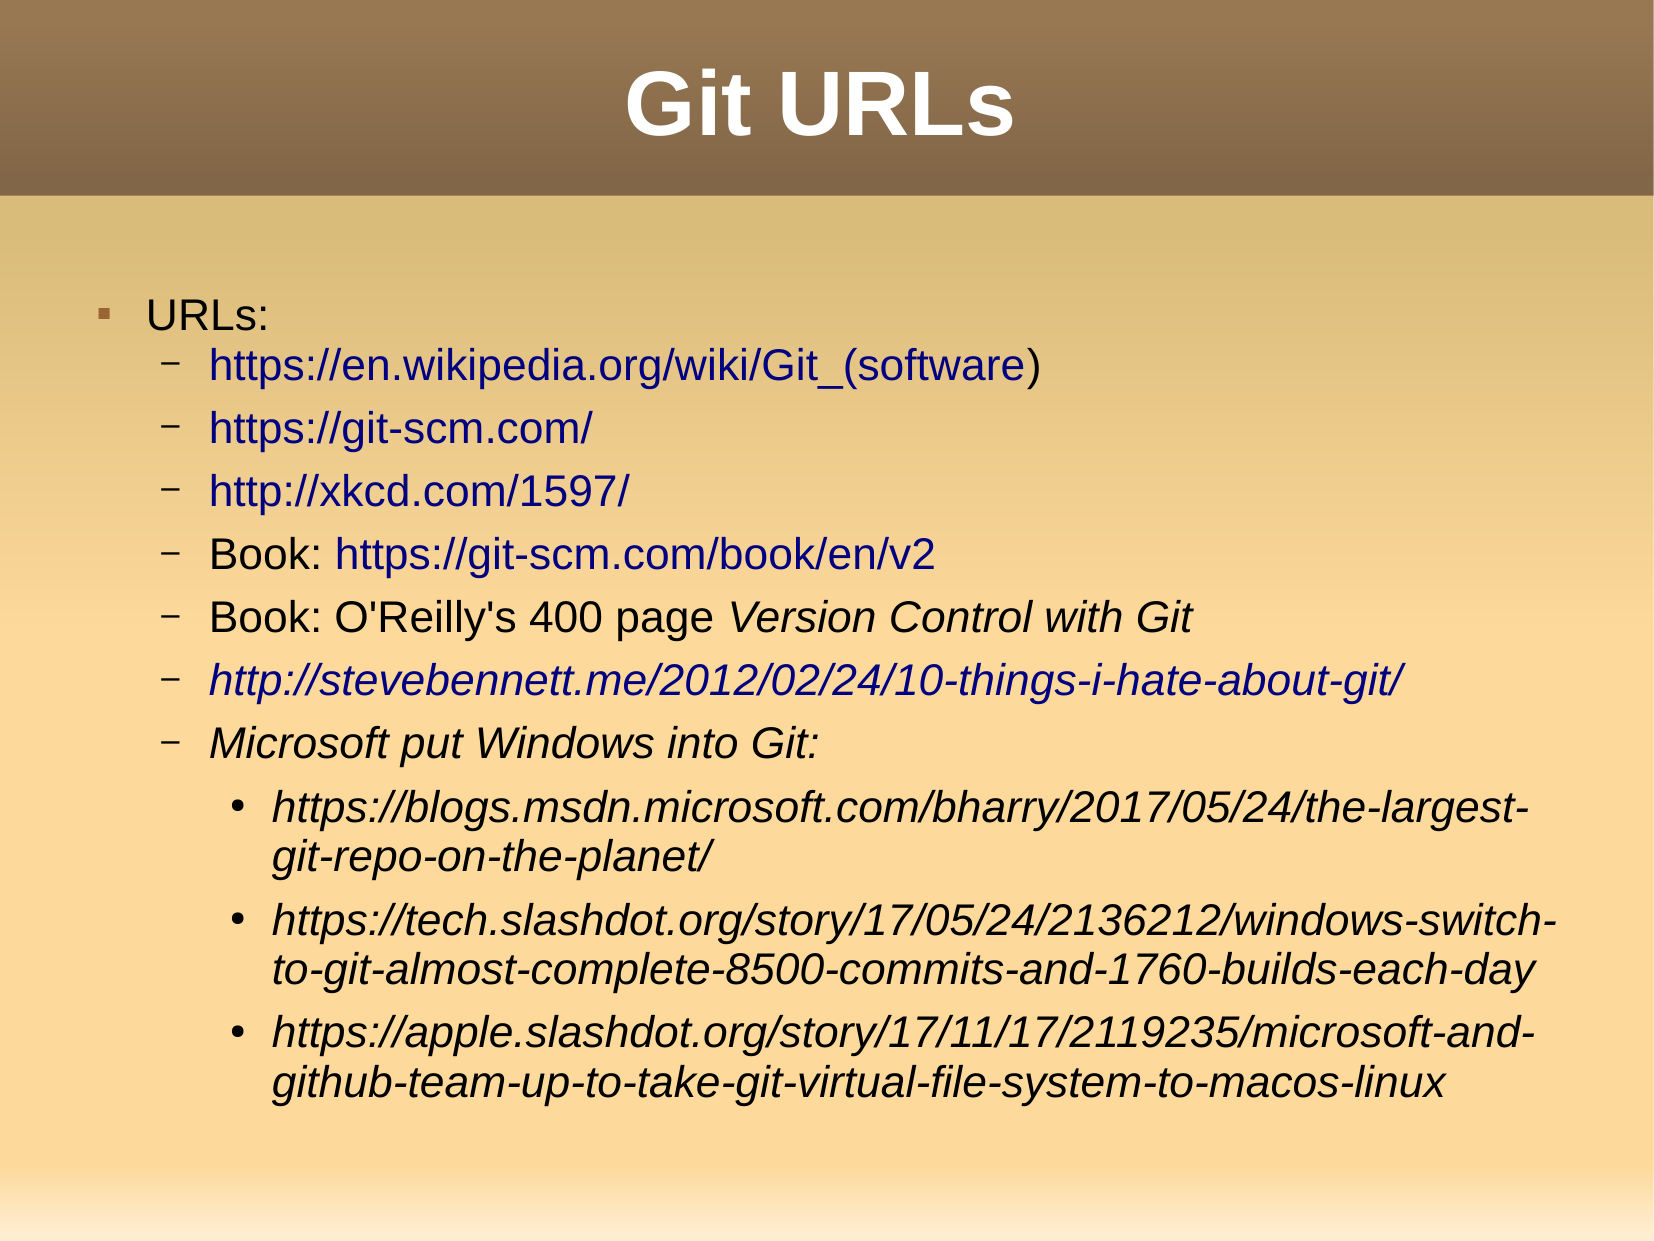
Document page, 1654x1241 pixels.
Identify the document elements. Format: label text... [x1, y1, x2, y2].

list URLs: https://en.wikipedia.org/wiki/Git_(software) https://git-scm.com/ http://xkcd.com/1597/ Book: https://git-scm.com/book/en/v2 Book: O'Reilly's 400 page Version Control with Git http://stevebennett.me/2012/02/24/10-things-i-hate-about-git/ Microsoft put Windows into Git: https://blogs.msdn.microsoft.com/bharry/2017/05/24/the-largest-git-repo-on-the-planet/ https://tech.slashdot.org/story/17/05/24/2136212/windows-switch-to-git-almost-complete-8500-commits-and-1760-builds-each-day https://apple.slashdot.org/story/17/11/17/2119235/microsoft-and-github-team-up-to-take-git-virtual-file-system-to-macos-linux [82, 290, 1571, 1109]
title Git URLs [76, 0, 1565, 208]
picture [0, 0, 1654, 1241]
